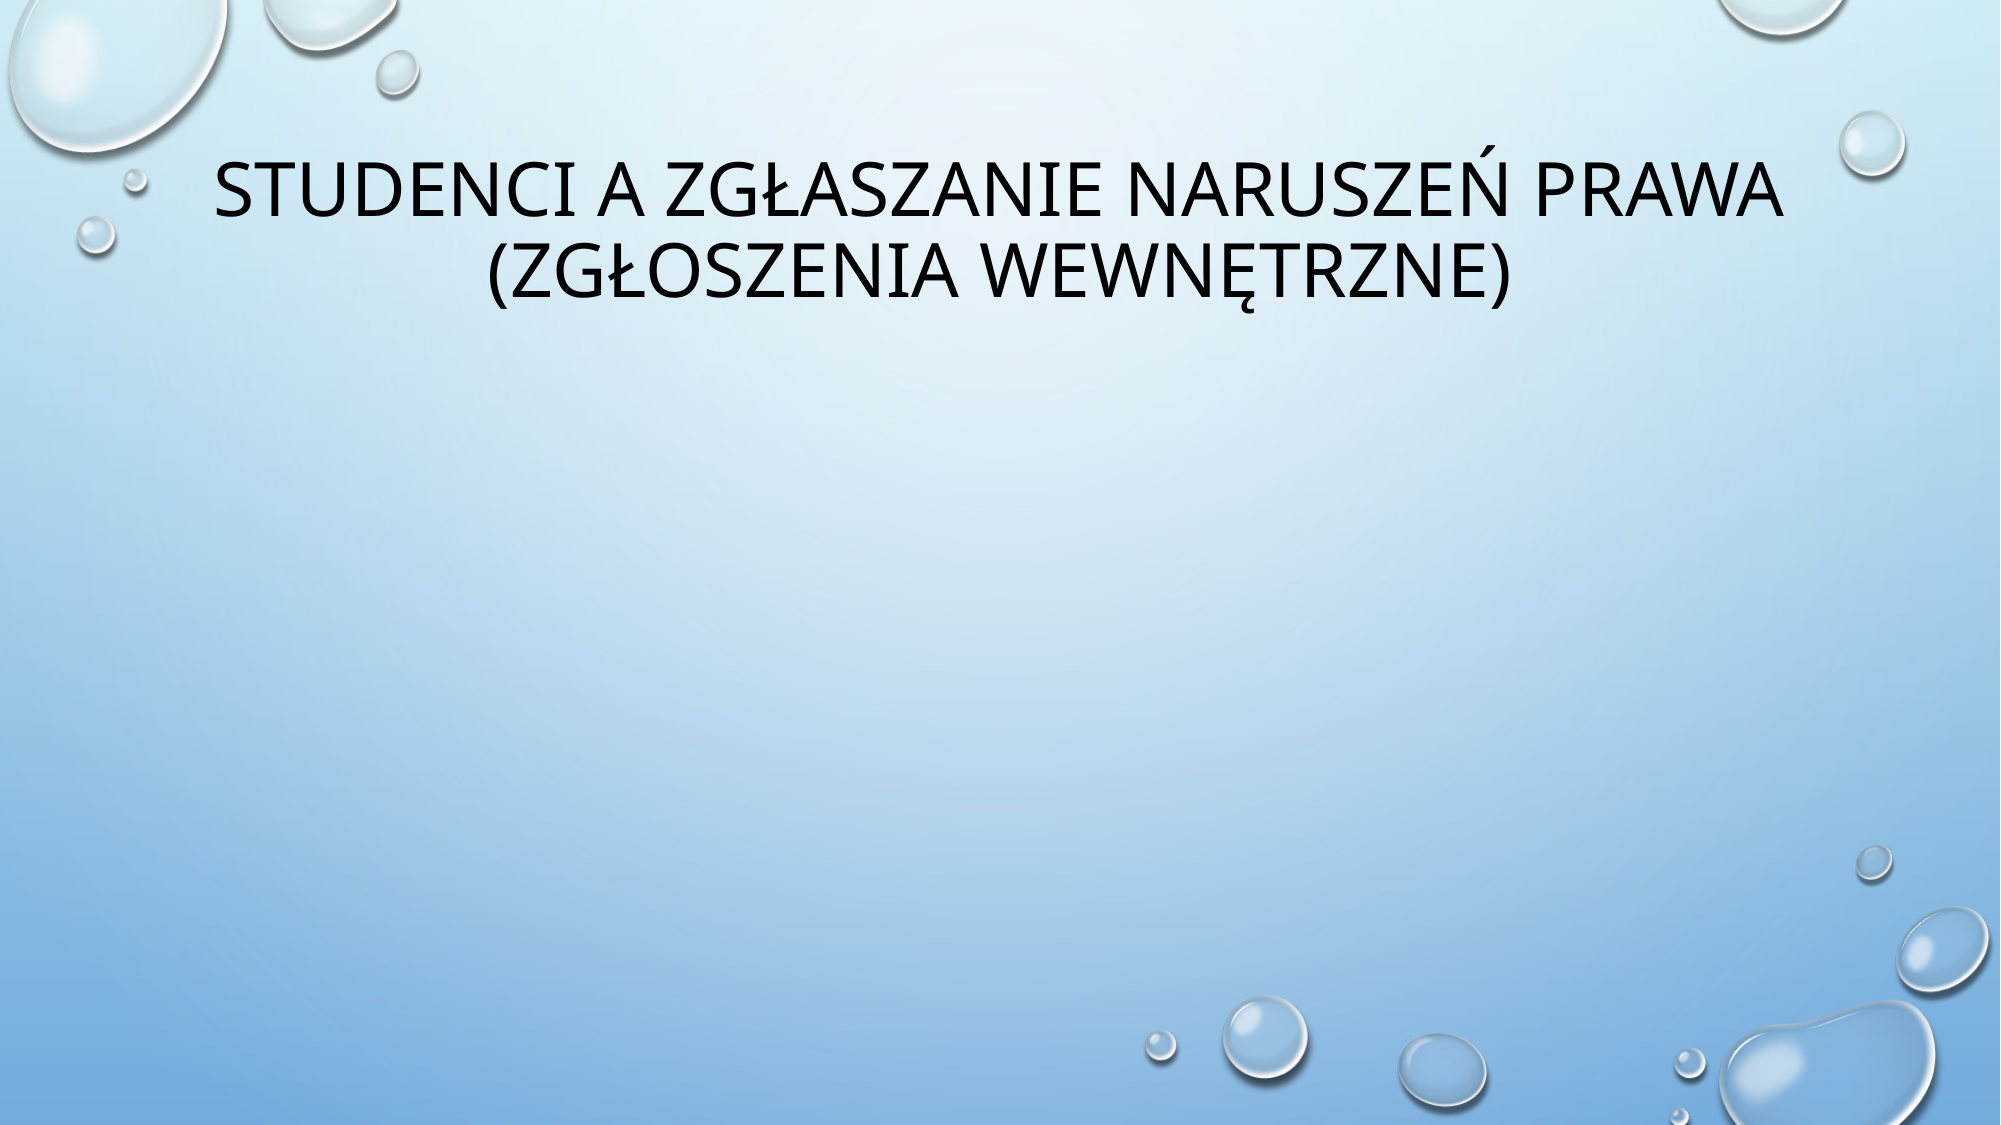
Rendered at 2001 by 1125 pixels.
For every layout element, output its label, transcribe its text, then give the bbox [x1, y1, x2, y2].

title Studenci a zgłaszanie naruszeń prawa (zgłoszenia wewnętrzne) [149, 101, 1851, 364]
